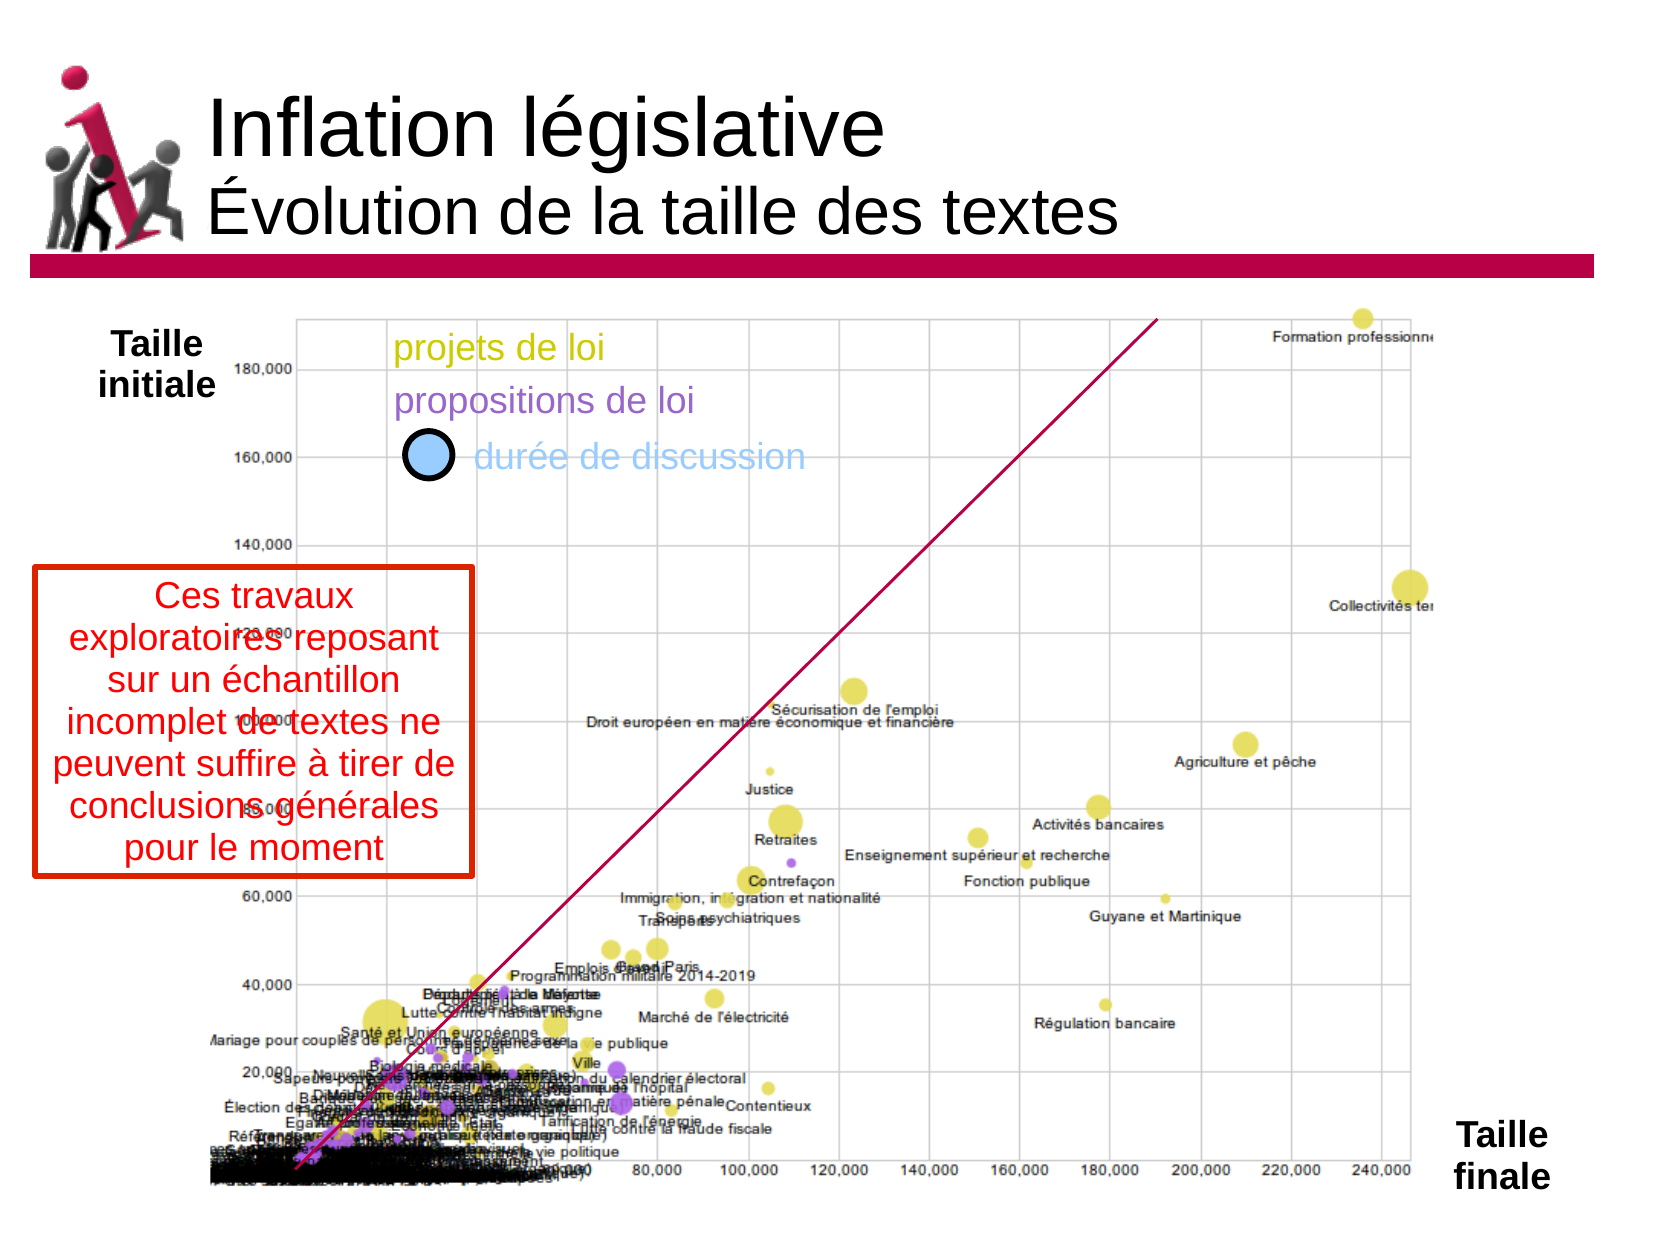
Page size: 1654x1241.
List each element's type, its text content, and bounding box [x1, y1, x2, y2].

text_box Taille initiale [82, 314, 232, 414]
text_box [405, 431, 453, 479]
text_box propositions de loi [379, 372, 804, 429]
picture [29, 60, 210, 254]
text_box Taille finale [1438, 1105, 1567, 1205]
text_box Ces travaux exploratoires reposant sur un échantillon incomplet de textes ne peuvent suffire à tirer de conclusions générales pour le moment [35, 566, 473, 876]
title Inflation législative Évolution de la taille des textes [206, 61, 1595, 269]
text_box durée de discussion [458, 428, 821, 486]
text_box projets de loi [378, 318, 621, 376]
picture [206, 287, 1447, 1235]
